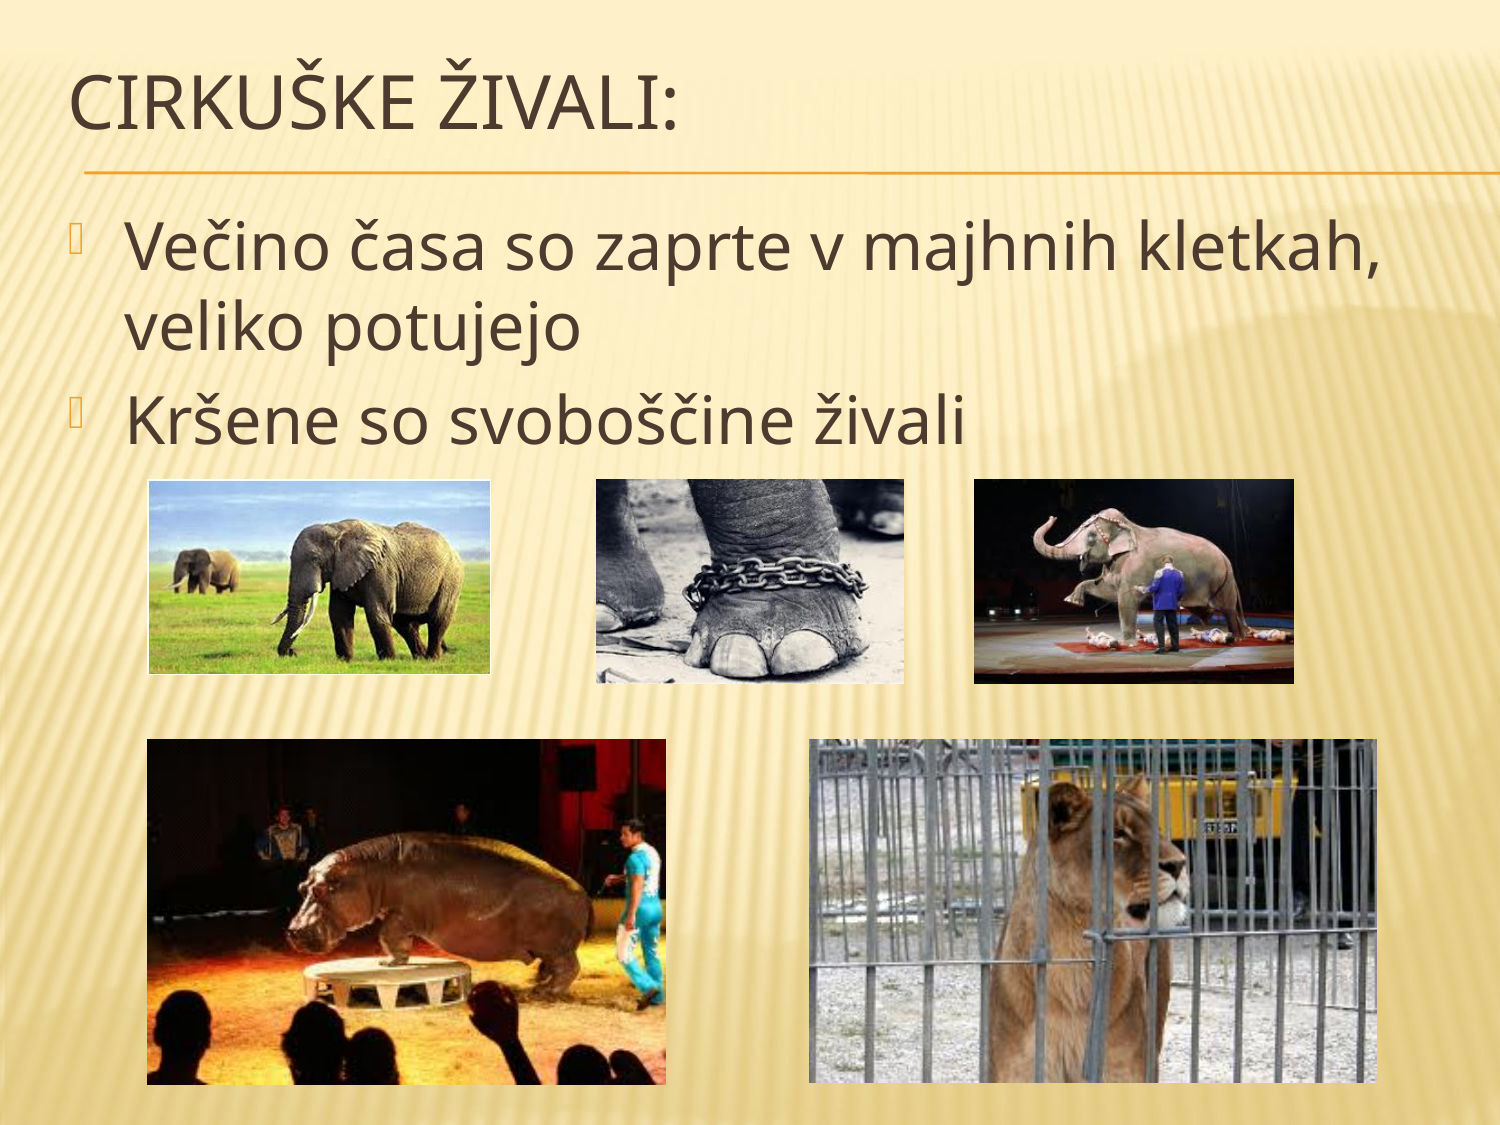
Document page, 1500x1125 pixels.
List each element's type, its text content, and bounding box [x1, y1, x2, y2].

list Večino časa so zaprte v majhnih kletkah, veliko potujejo Kršene so svoboščine živali [53, 196, 1479, 939]
picture [0, 0, 1500, 1125]
title Cirkuške živali: [53, 30, 1479, 169]
